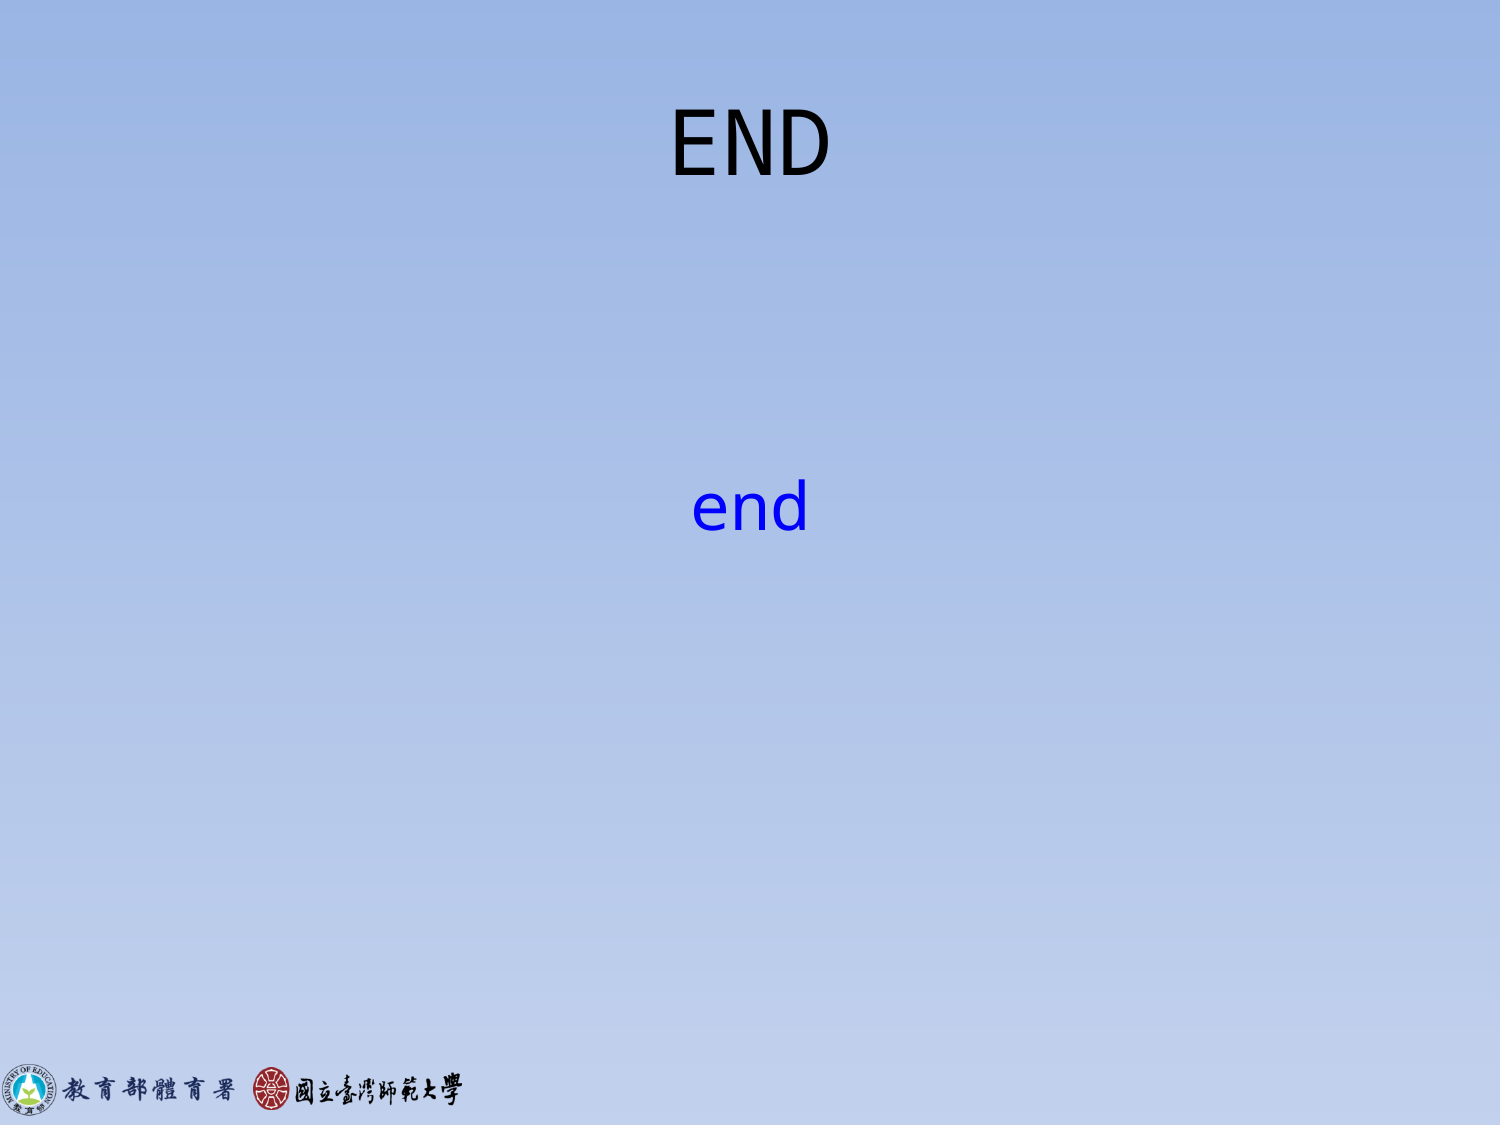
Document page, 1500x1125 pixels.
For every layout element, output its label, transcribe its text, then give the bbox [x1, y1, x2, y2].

title END [75, 45, 1426, 233]
list end [75, 262, 1426, 1005]
